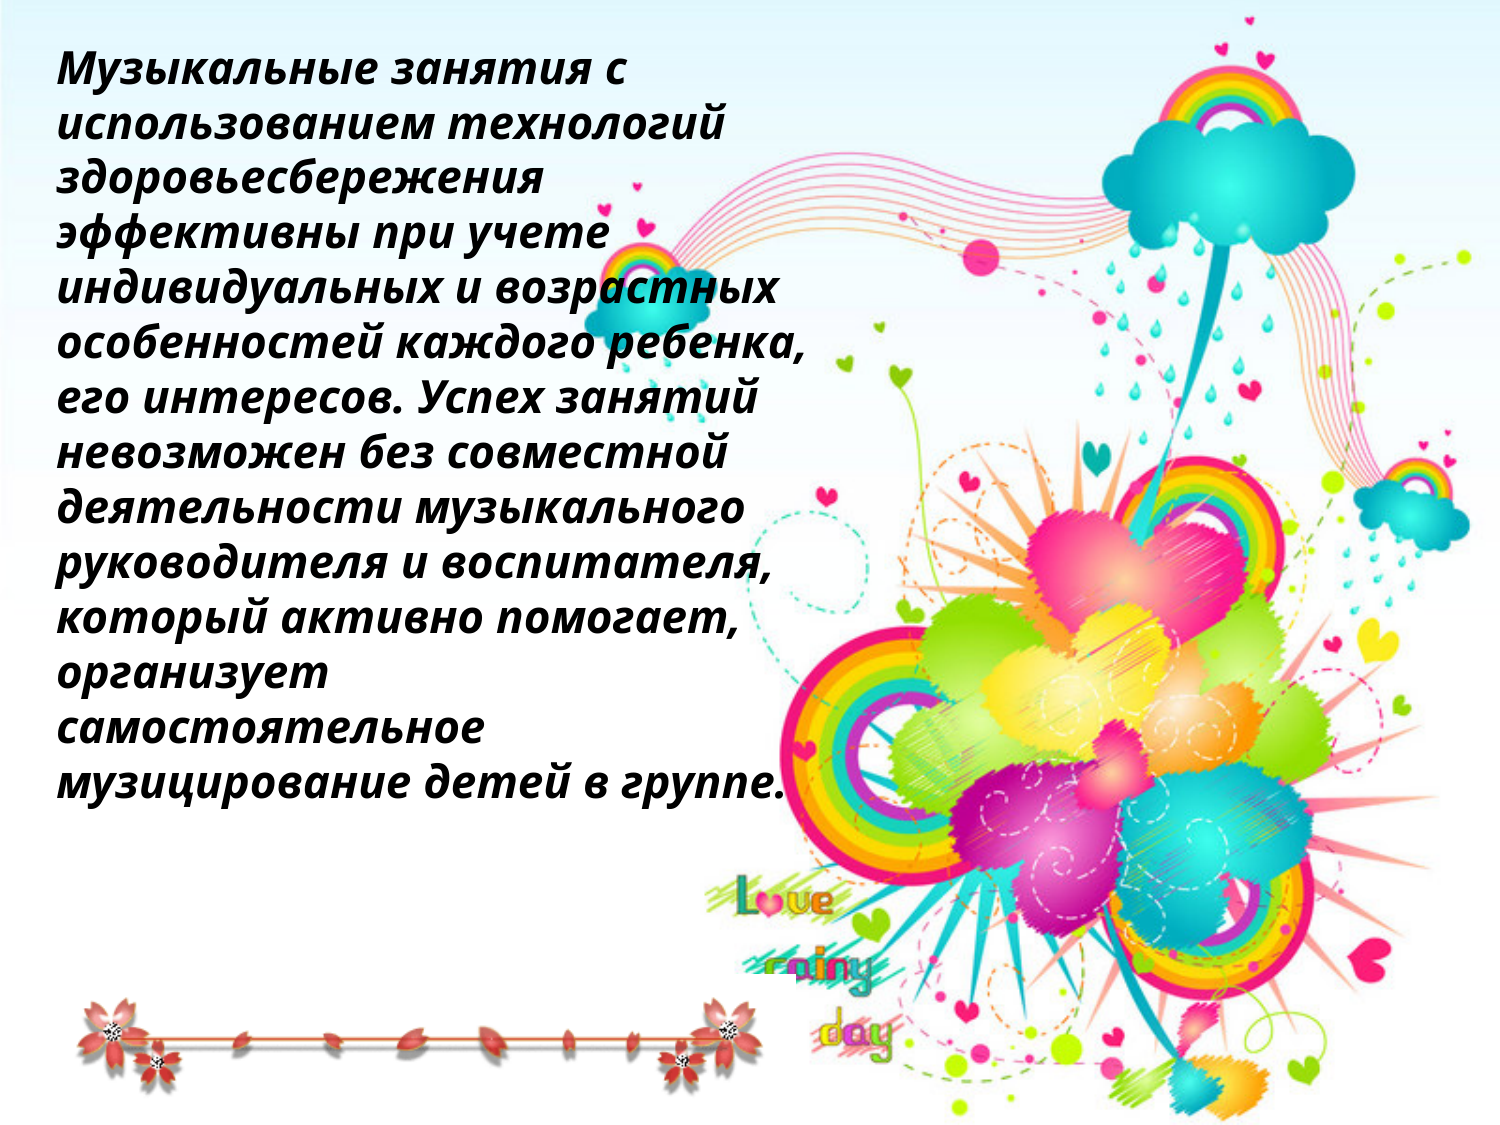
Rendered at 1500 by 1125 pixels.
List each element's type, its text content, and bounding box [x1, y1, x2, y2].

picture [0, 0, 1500, 1125]
text_box Музыкальные занятия с использованием технологий здоровьесбережения эффективны при учете индивидуальных и возрастных особенностей каждого ребенка, его интересов. Успех занятий невозможен без совместной деятельности музыкального руководителя и воспитателя, который активно помогает, организует самостоятельное музицирование детей в группе. [41, 30, 845, 816]
